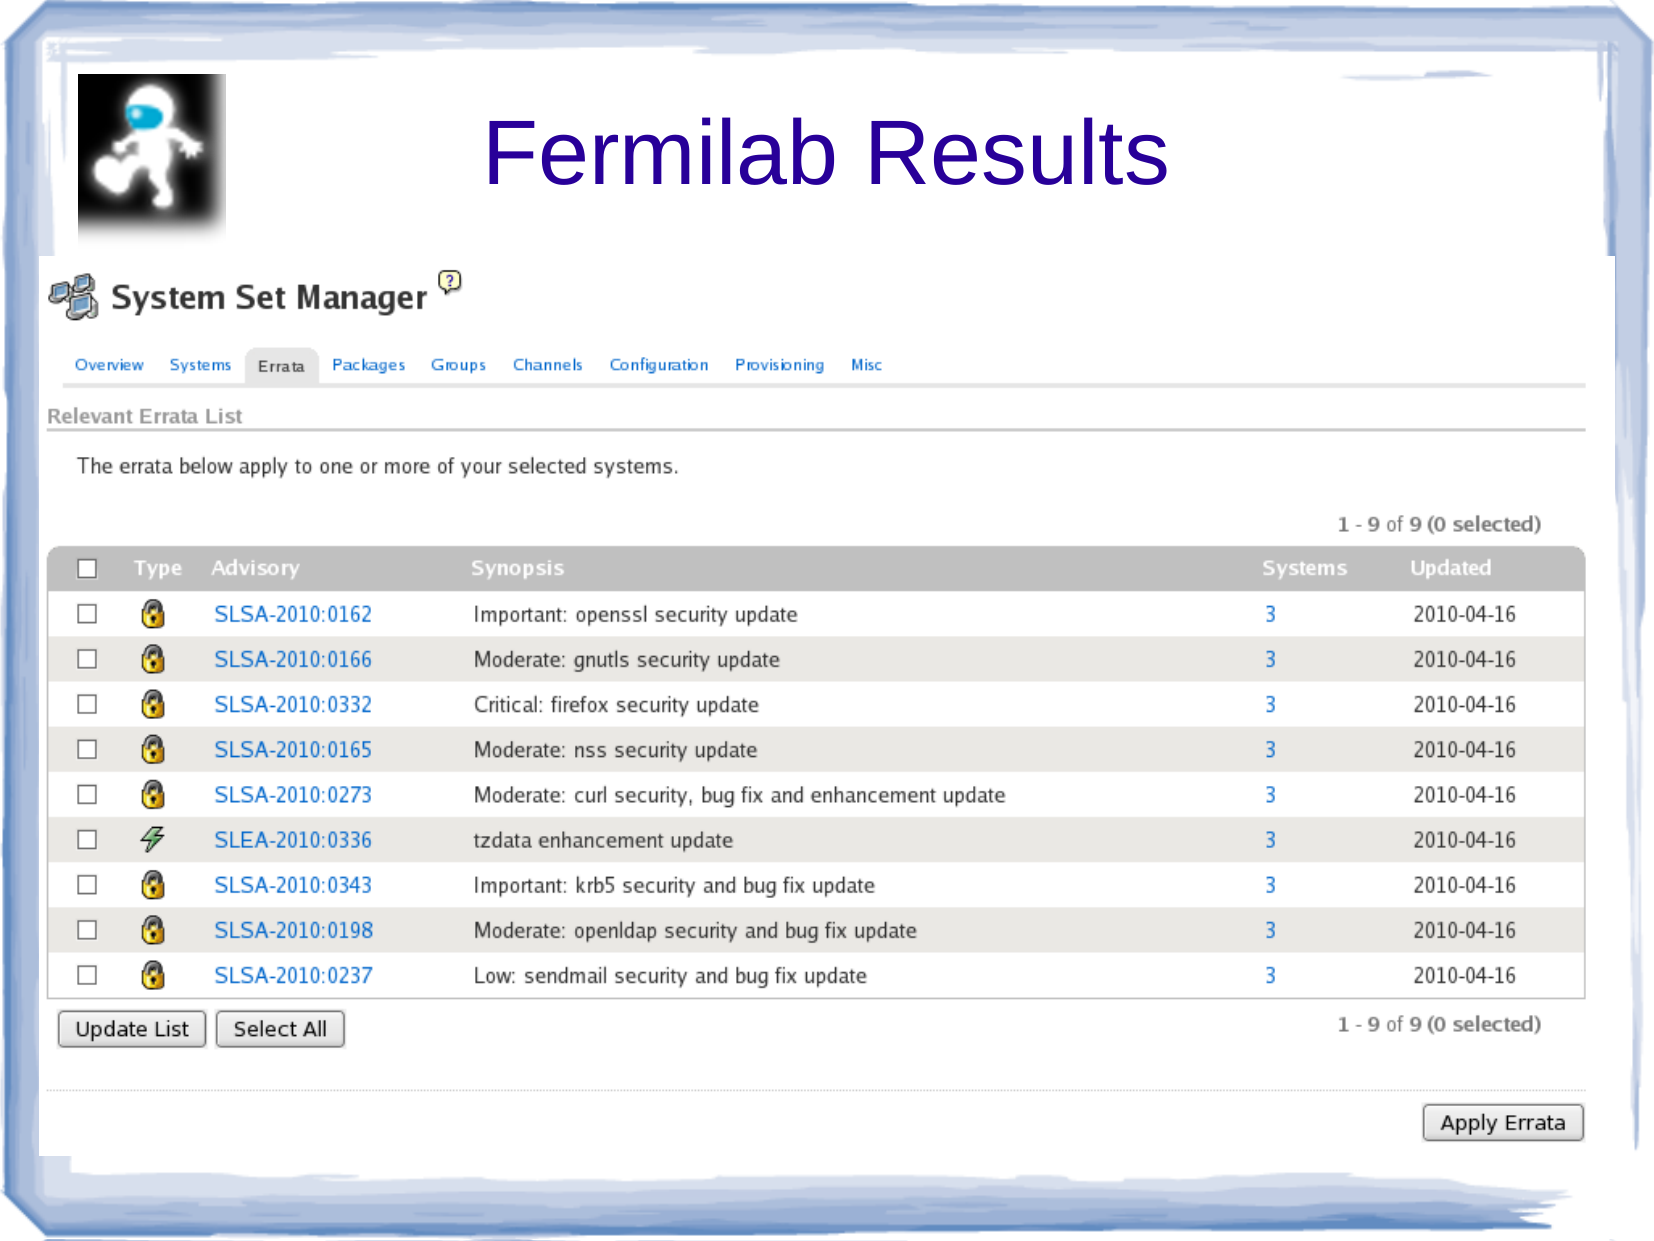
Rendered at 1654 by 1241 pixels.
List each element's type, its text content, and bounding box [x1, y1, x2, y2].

picture [0, 0, 1654, 1241]
title Fermilab Results [82, 49, 1571, 256]
